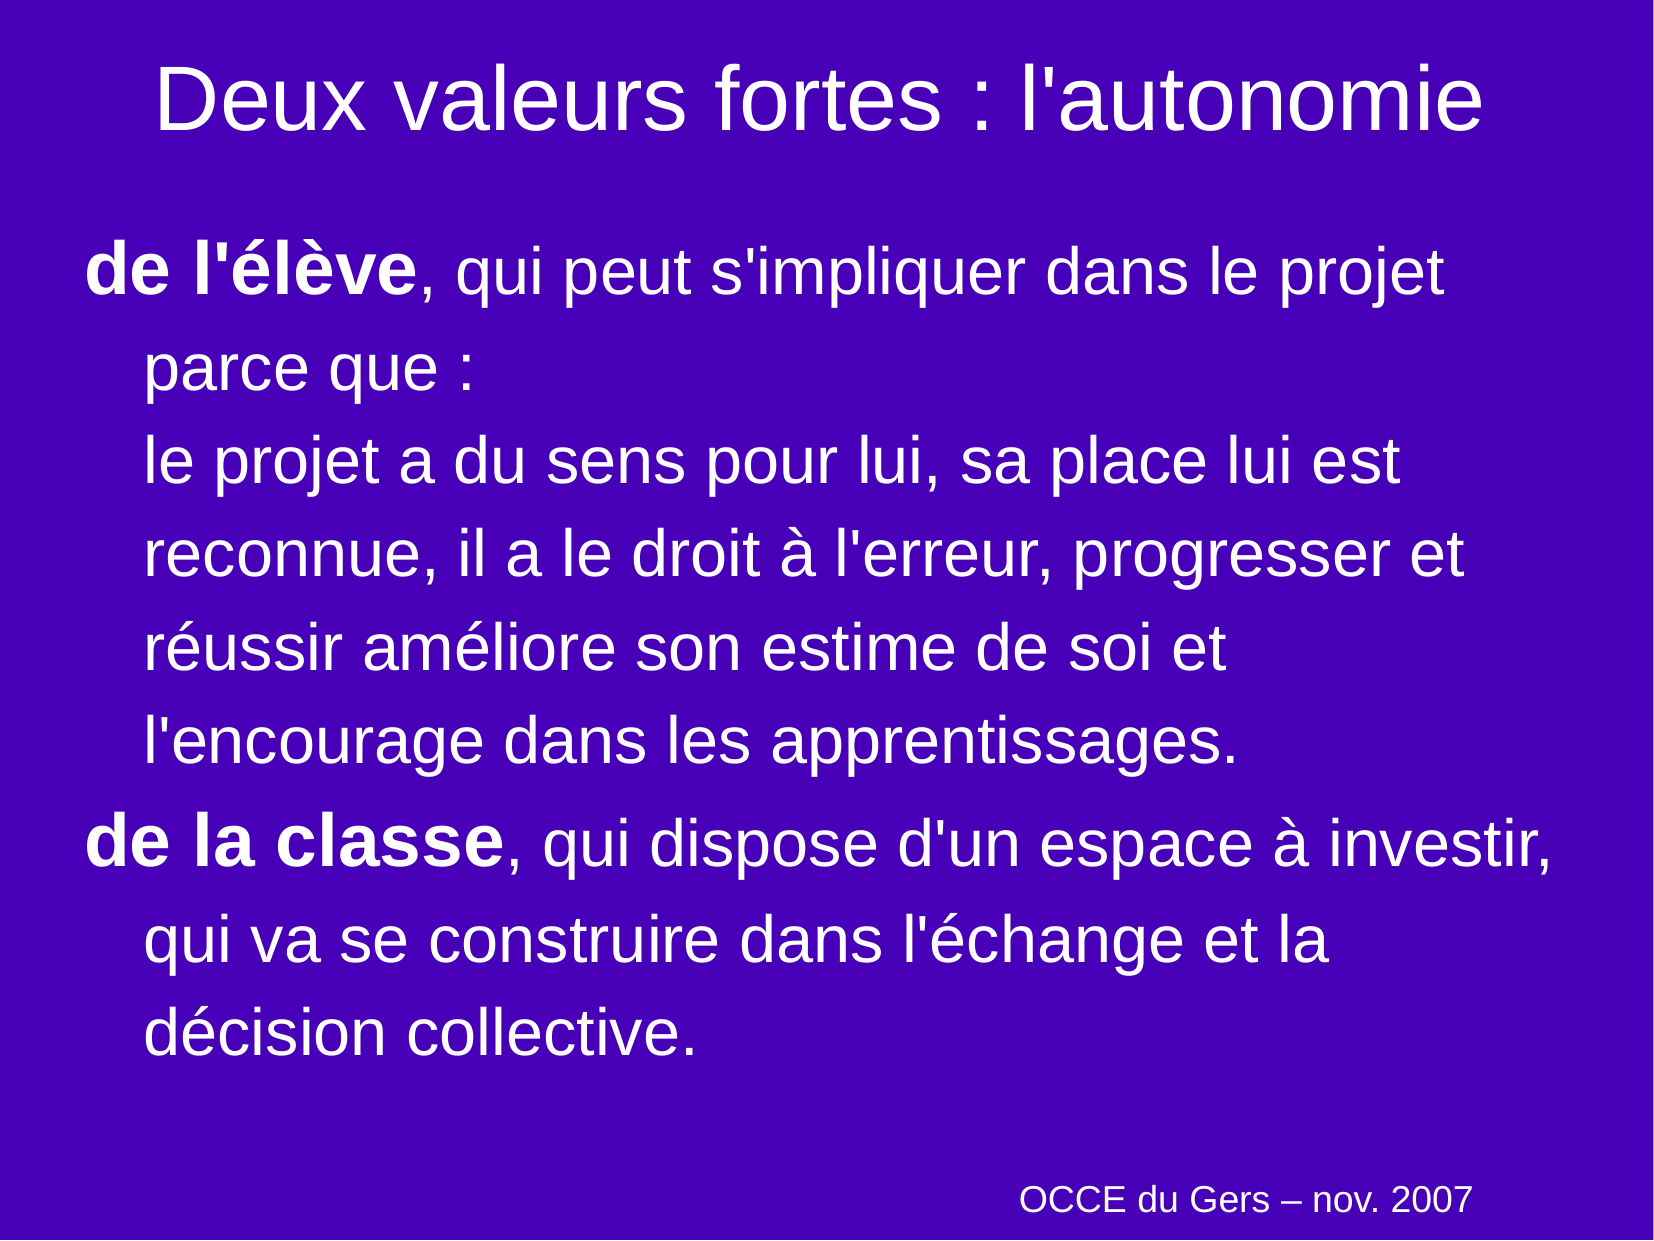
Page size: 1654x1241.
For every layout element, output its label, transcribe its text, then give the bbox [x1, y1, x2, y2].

subtitle de l'élève, qui peut s'impliquer dans le projet parce que : le projet a du sens pour lui, sa place lui est reconnue, il a le droit à l'erreur, progresser et réussir améliore son estime de soi et l'encourage dans les apprentissages. de la classe, qui dispose d'un espace à investir, qui va se construire dans l'échange et la décision collective. [84, 205, 1573, 1049]
text_box OCCE du Gers – nov. 2007 [1003, 1171, 1625, 1229]
title Deux valeurs fortes : l'autonomie [76, 14, 1565, 184]
